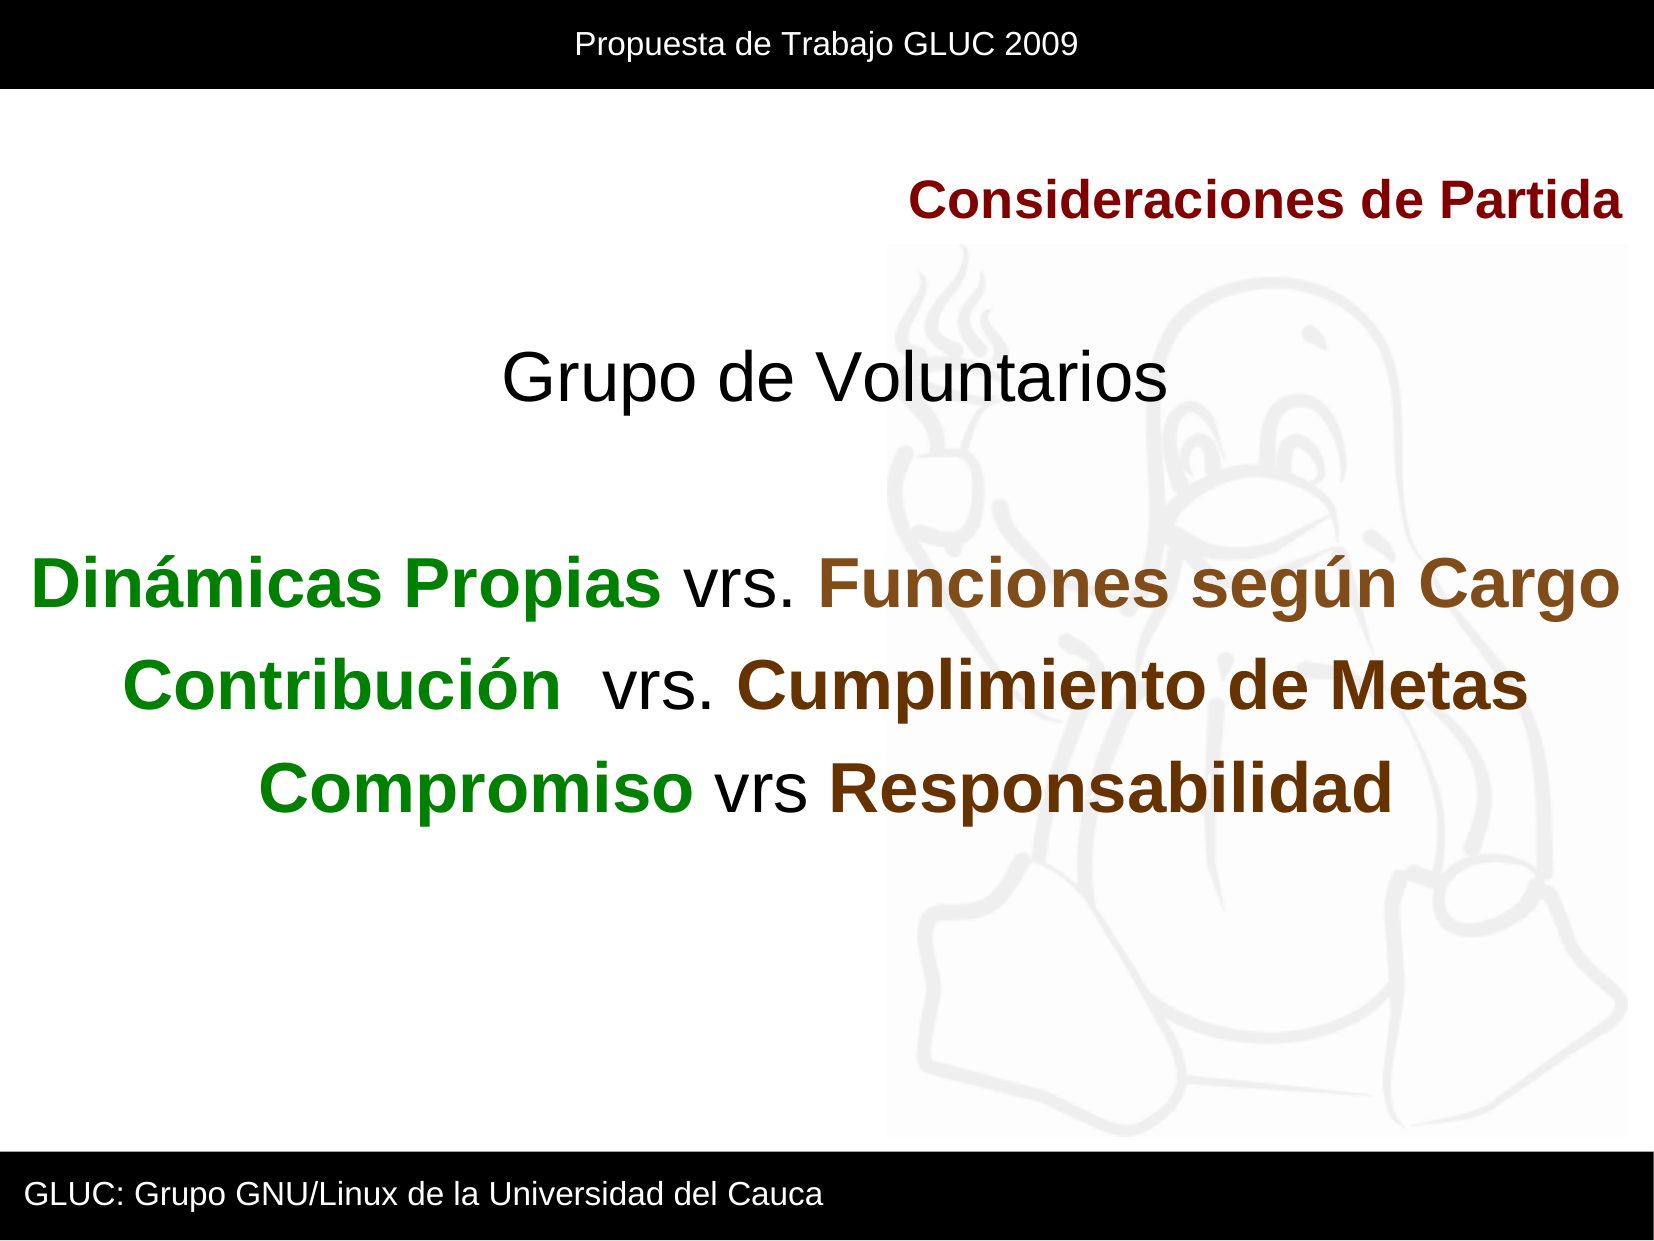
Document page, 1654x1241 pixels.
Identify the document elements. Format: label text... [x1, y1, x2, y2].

subtitle Grupo de Voluntarios Dinámicas Propias vrs. Funciones según Cargo Contribución vrs. Cumplimiento de Metas Compromiso vrs Responsabilidad [29, 256, 1625, 909]
picture [887, 244, 1628, 1137]
title Consideraciones de Partida [147, 147, 1625, 252]
